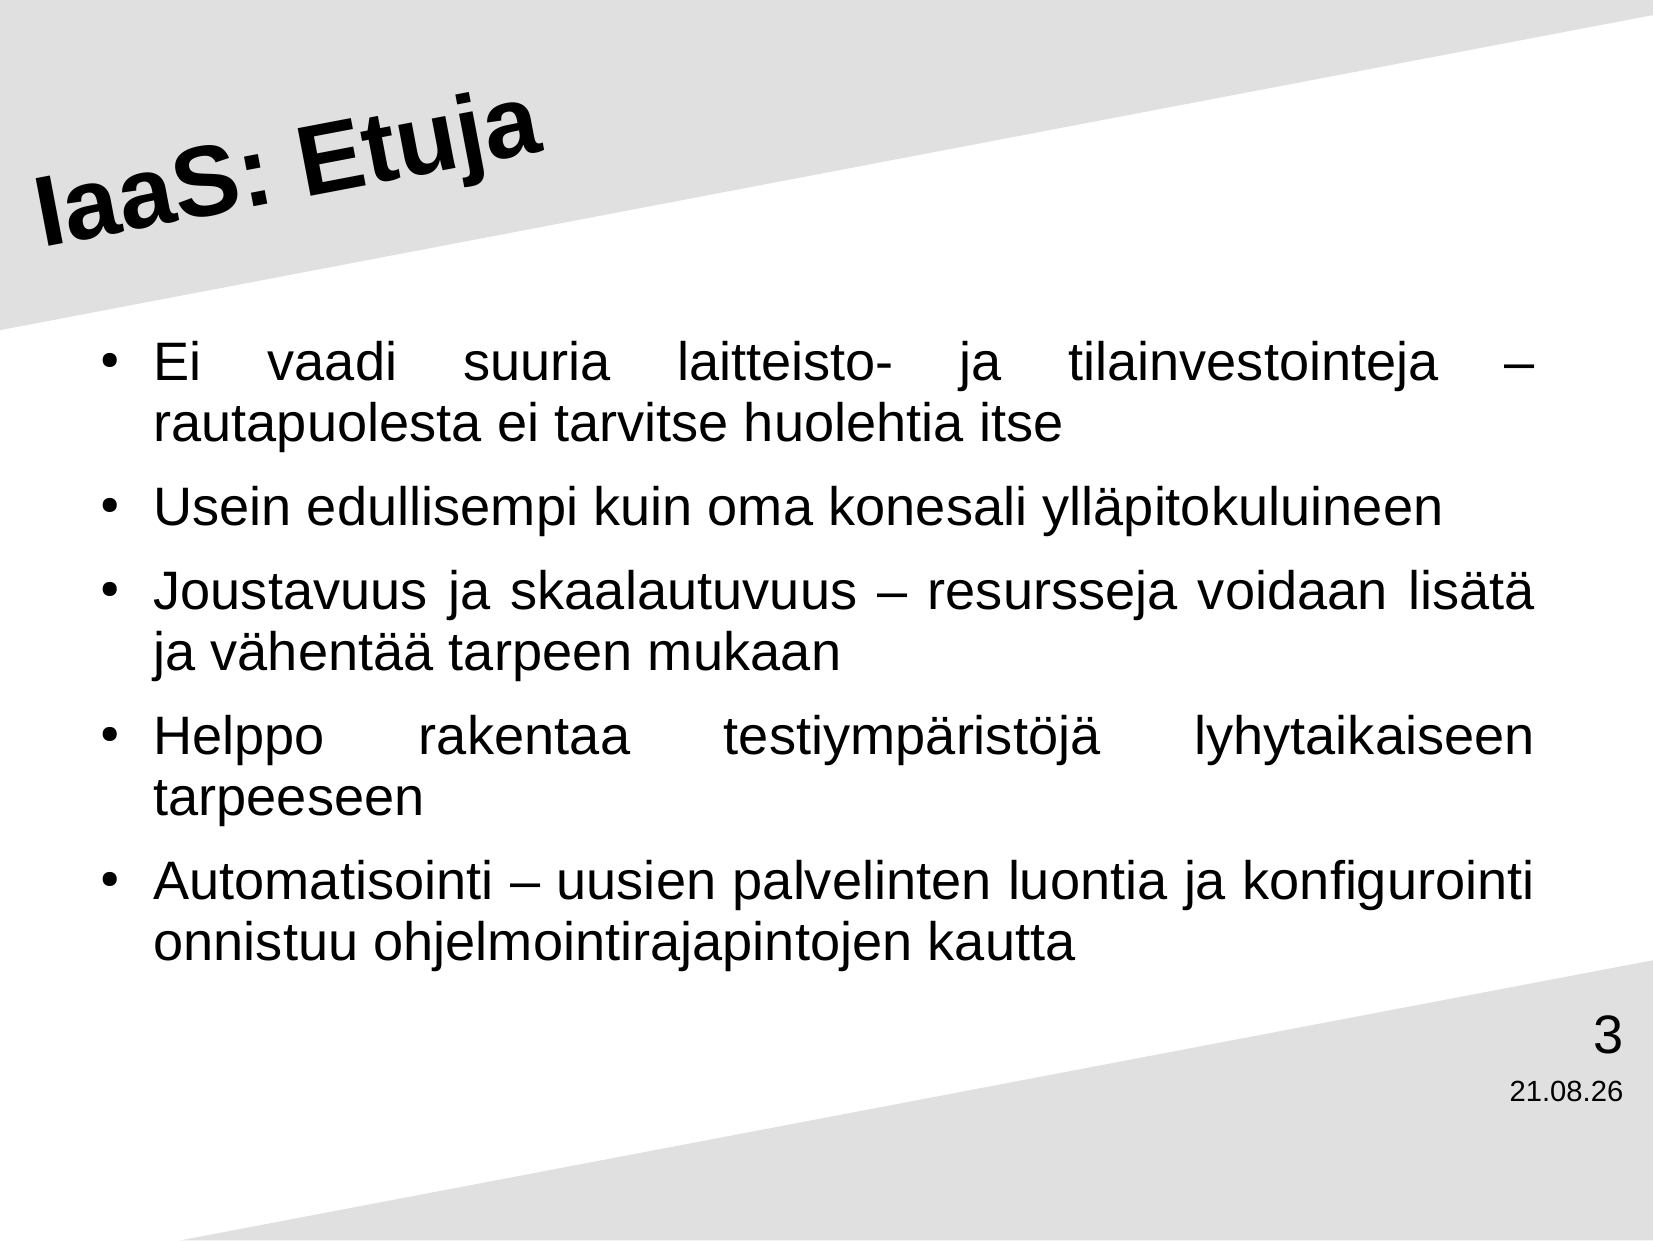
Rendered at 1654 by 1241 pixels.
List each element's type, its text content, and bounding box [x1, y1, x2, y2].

title IaaS: Etuja [16, 0, 1518, 315]
list Ei vaadi suuria laitteisto- ja tilainvestointeja – rautapuolesta ei tarvitse huolehtia itse Usein edullisempi kuin oma konesali ylläpitokuluineen Joustavuus ja skaalautuvuus – resursseja voidaan lisätä ja vähentää tarpeen mukaan Helppo rakentaa testiympäristöjä lyhytaikaiseen tarpeeseen Automatisointi – uusien palvelinten luontia ja konfigurointi onnistuu ohjelmointirajapintojen kautta [82, 331, 1538, 1052]
